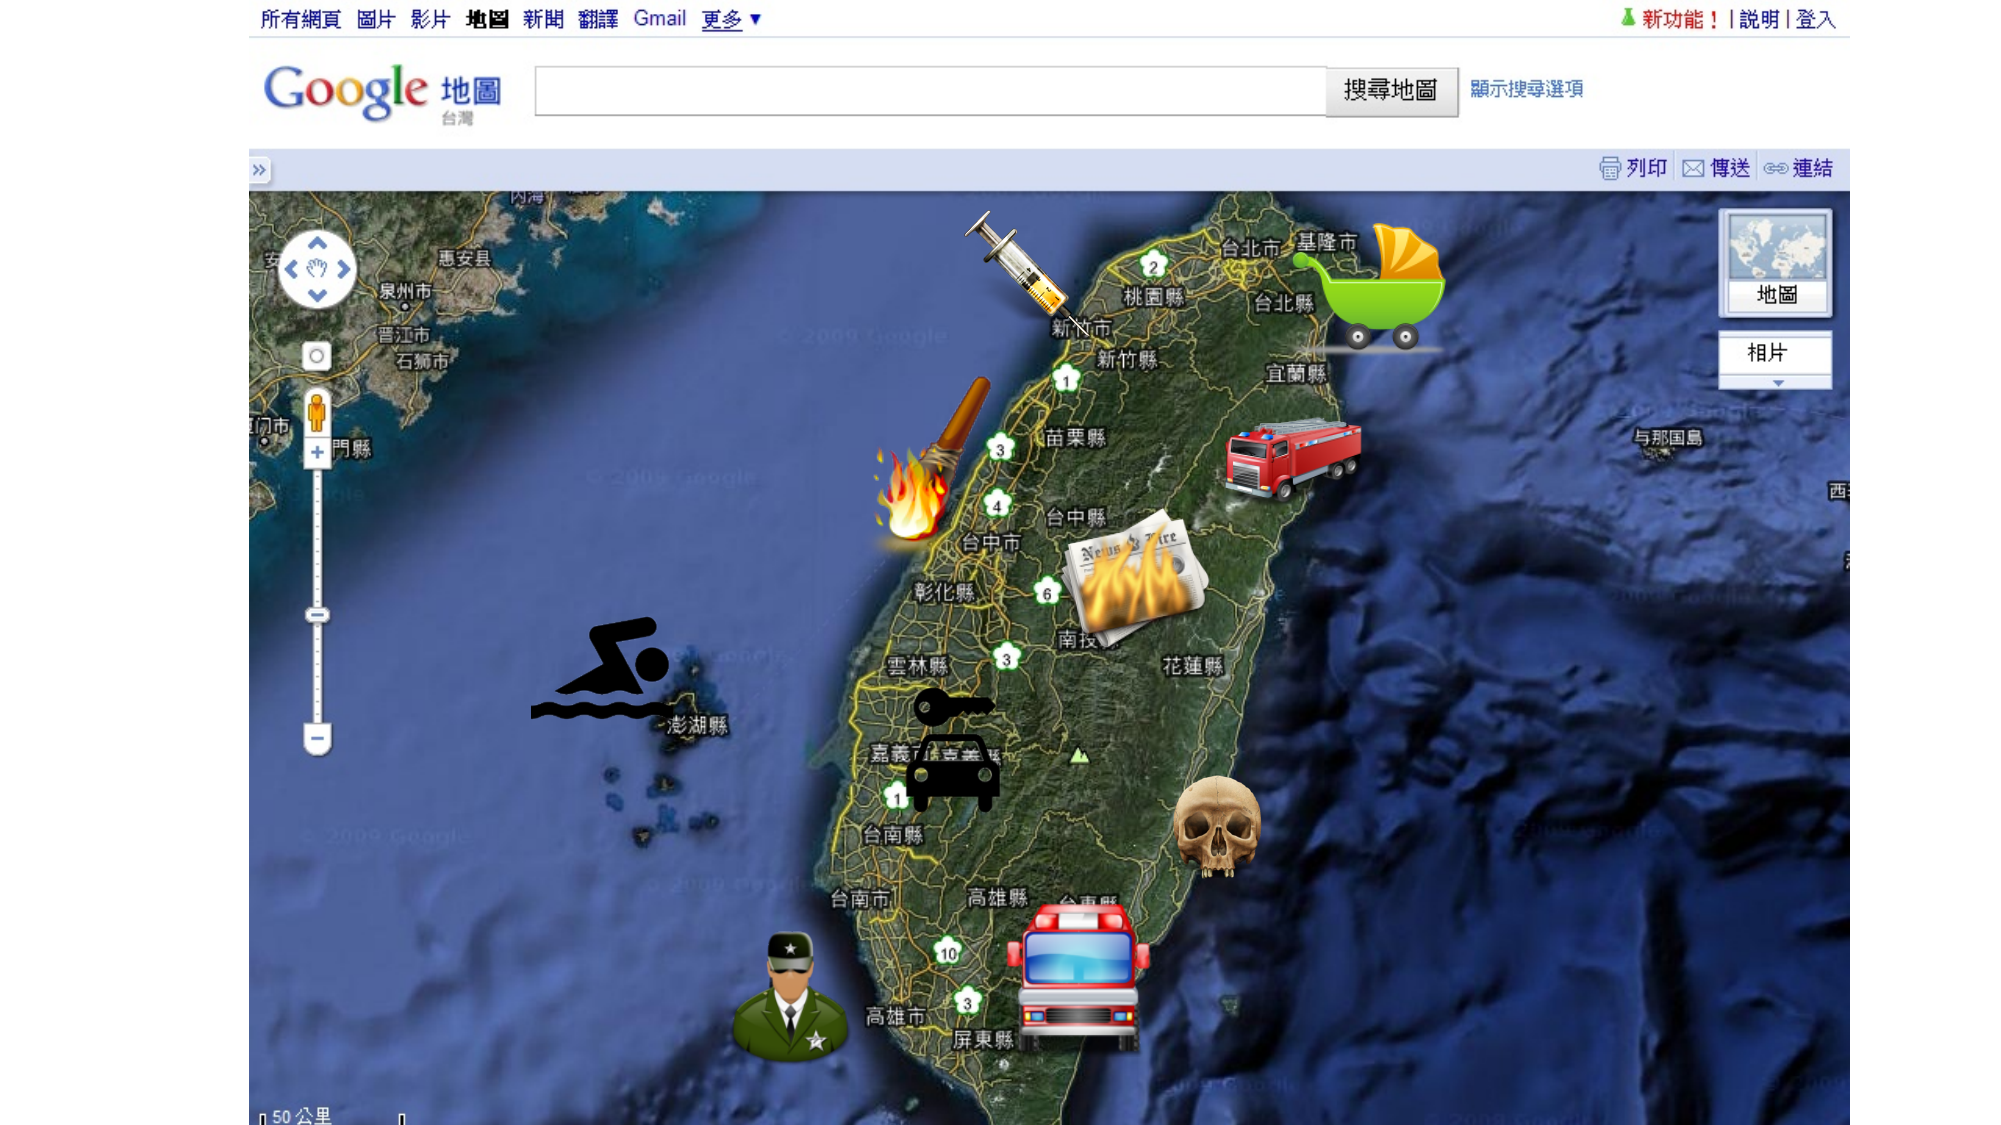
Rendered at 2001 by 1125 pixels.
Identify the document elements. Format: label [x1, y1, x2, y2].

picture [249, 0, 1850, 1125]
